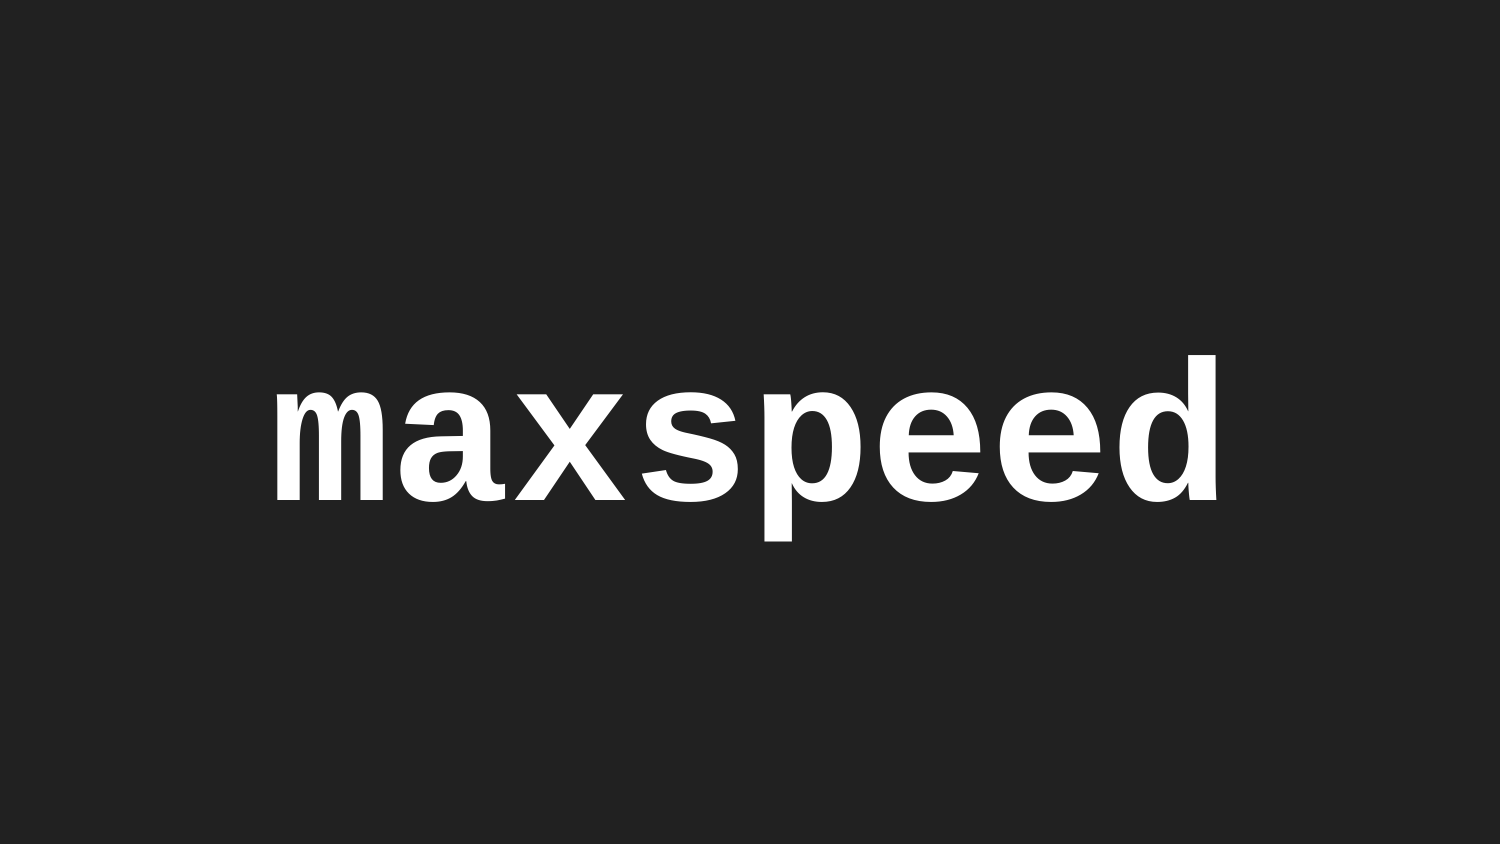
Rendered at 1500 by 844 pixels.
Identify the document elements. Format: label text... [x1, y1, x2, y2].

title maxspeed [51, 122, 1449, 576]
